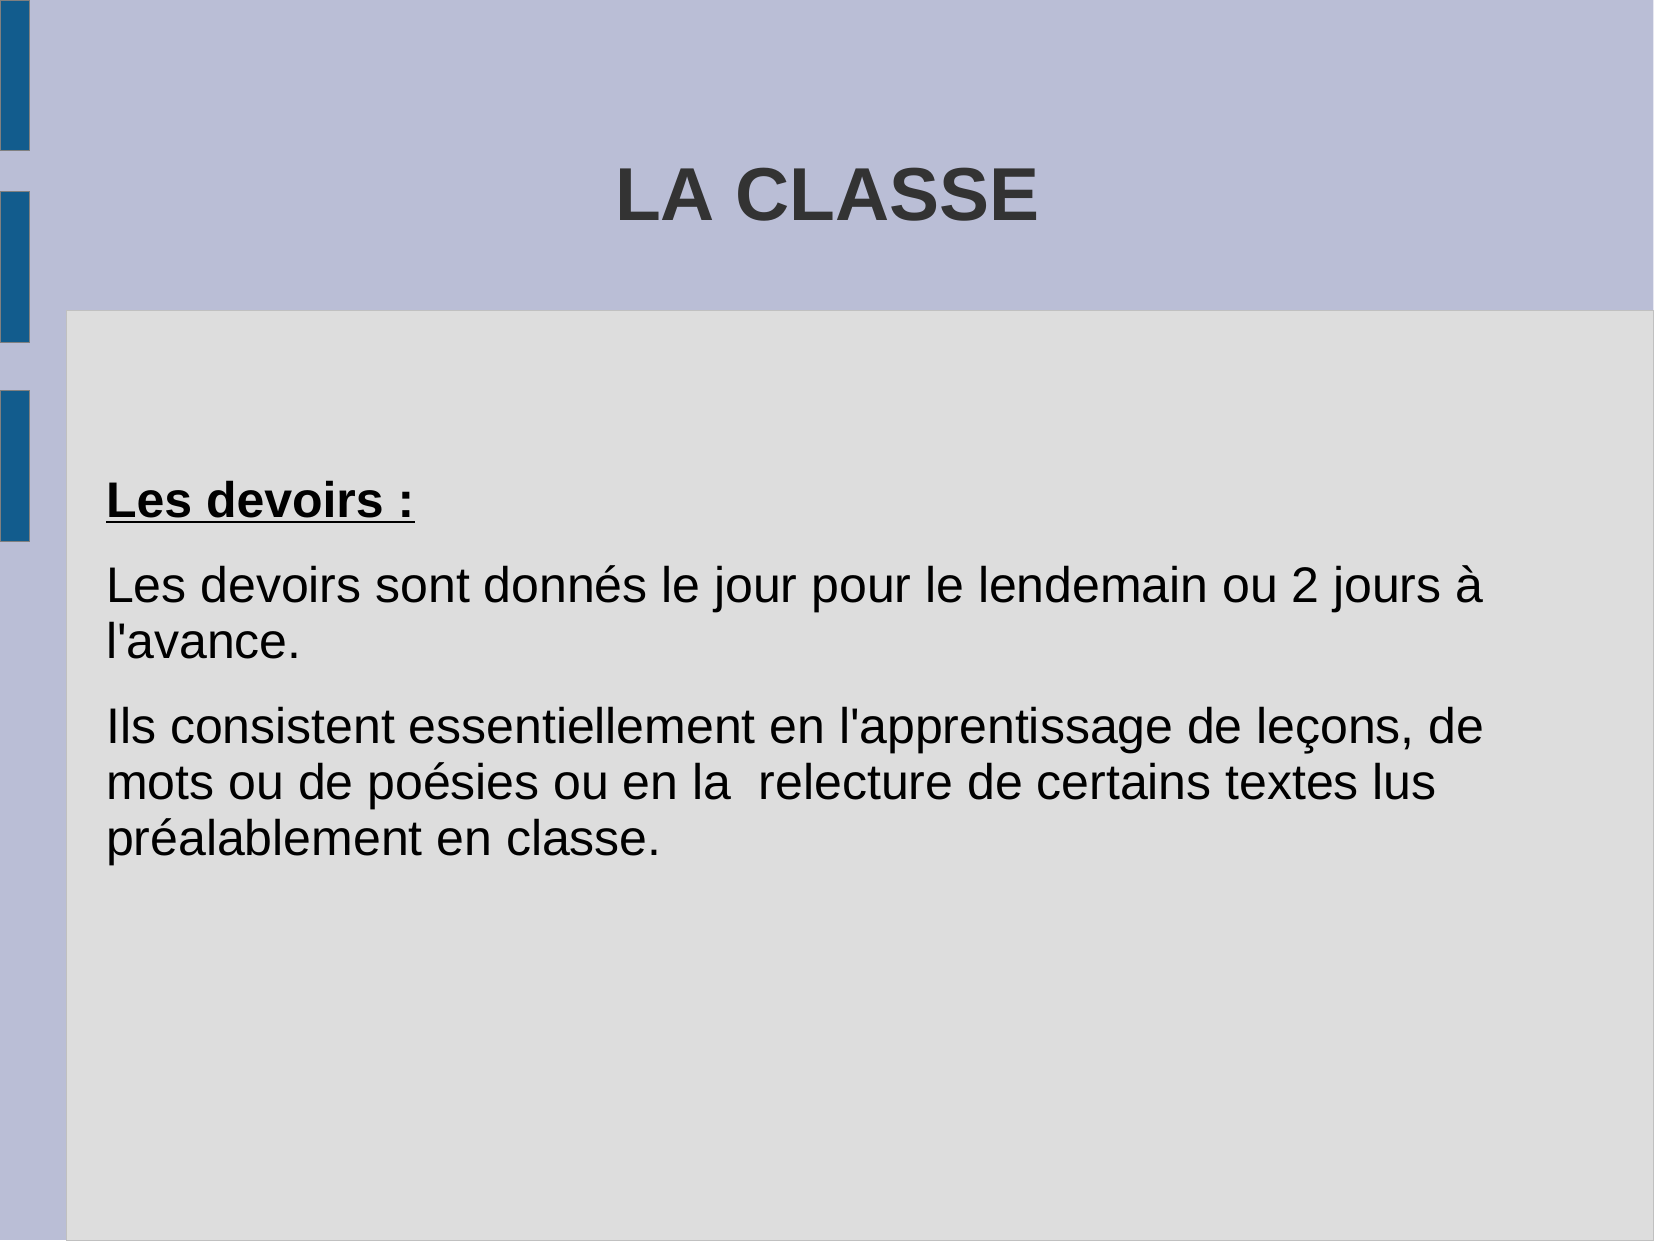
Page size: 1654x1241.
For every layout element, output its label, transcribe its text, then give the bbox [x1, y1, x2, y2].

list Les devoirs : Les devoirs sont donnés le jour pour le lendemain ou 2 jours à l'avance. Ils consistent essentiellement en l'apprentissage de leçons, de mots ou de poésies ou en la relecture de certains textes lus préalablement en classe. [106, 472, 1531, 1004]
title LA CLASSE [121, 91, 1534, 299]
